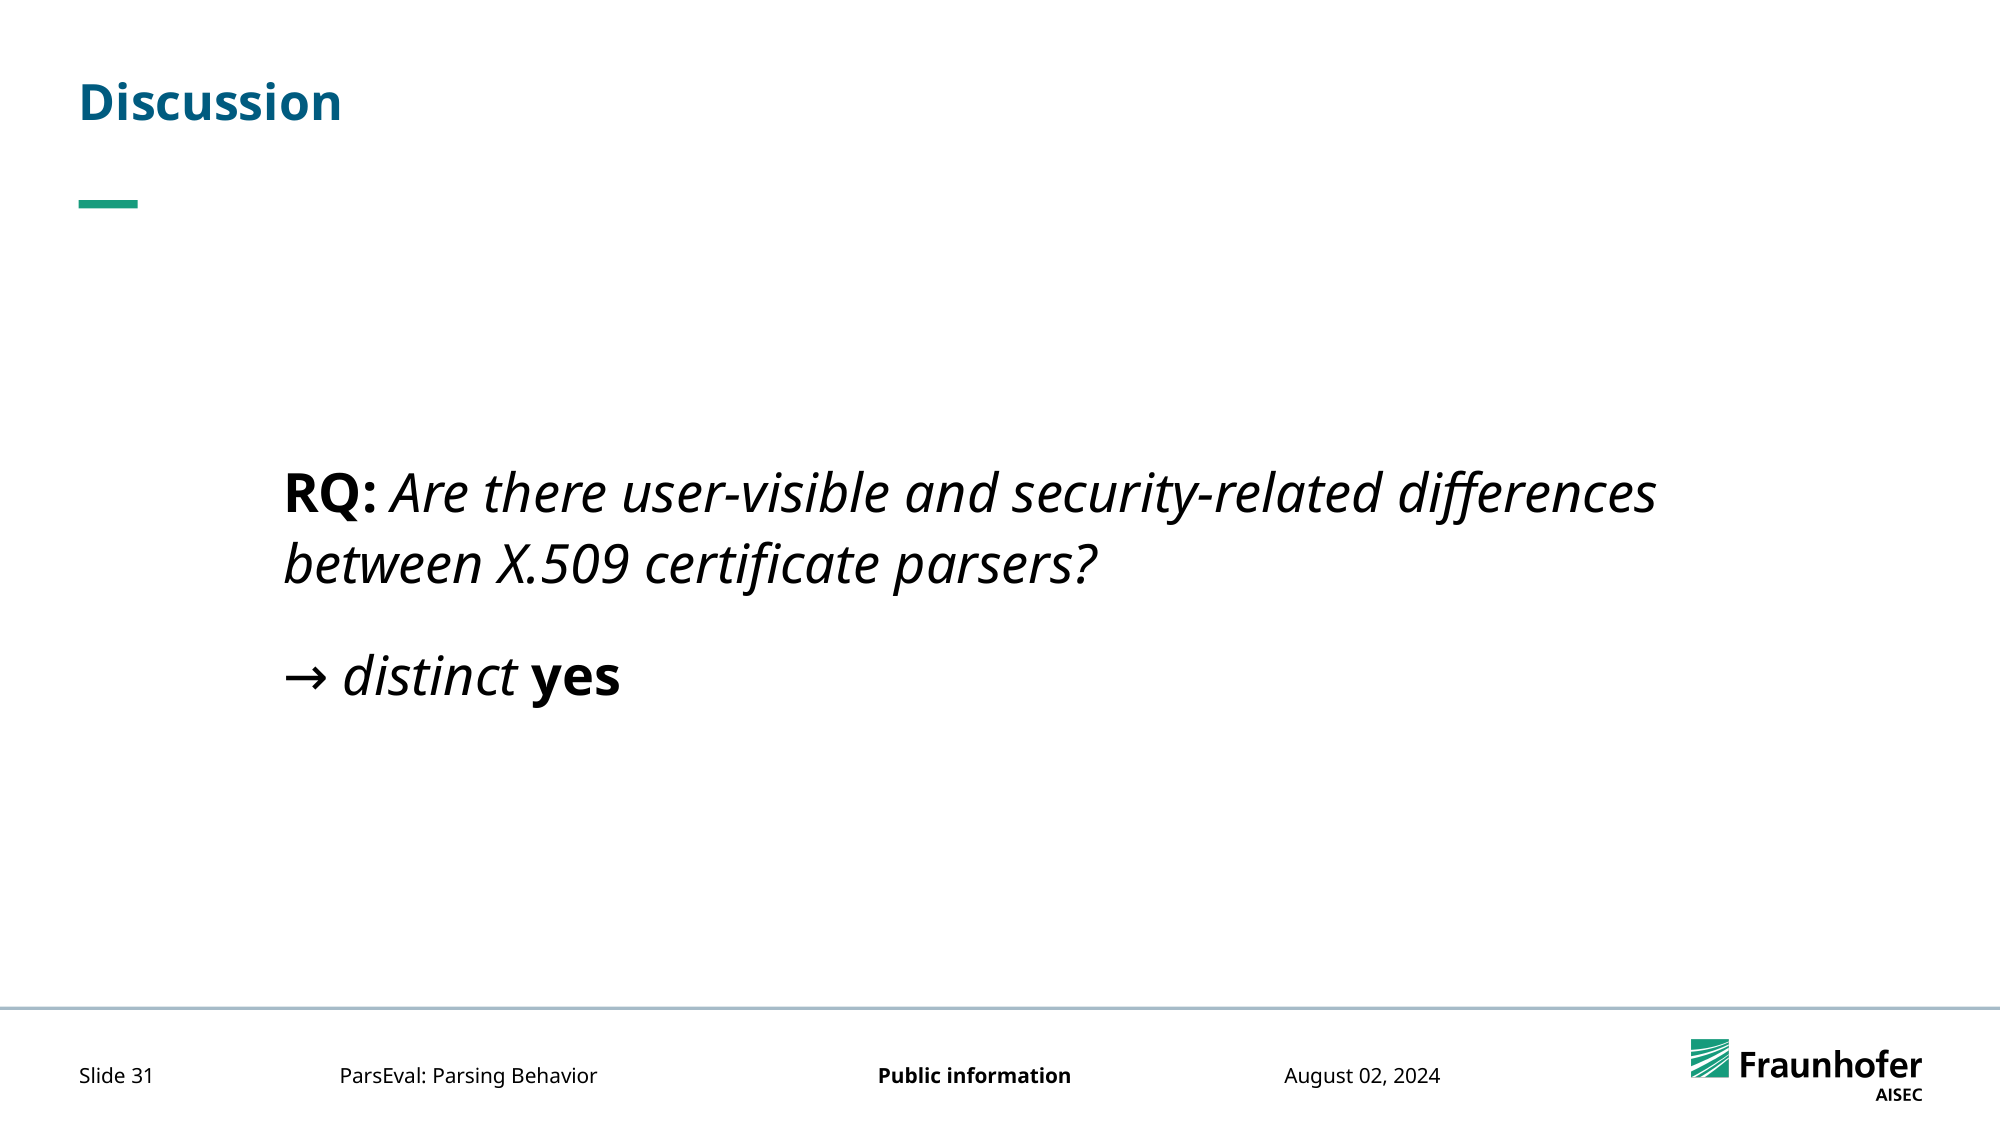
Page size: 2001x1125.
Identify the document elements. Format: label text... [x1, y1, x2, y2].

picture [1691, 1039, 1922, 1101]
list RQ: Are there user-visible and security-related differences between X.509 certificate parsers? → distinct yes [236, 236, 1772, 1010]
title Discussion [78, 64, 1922, 128]
